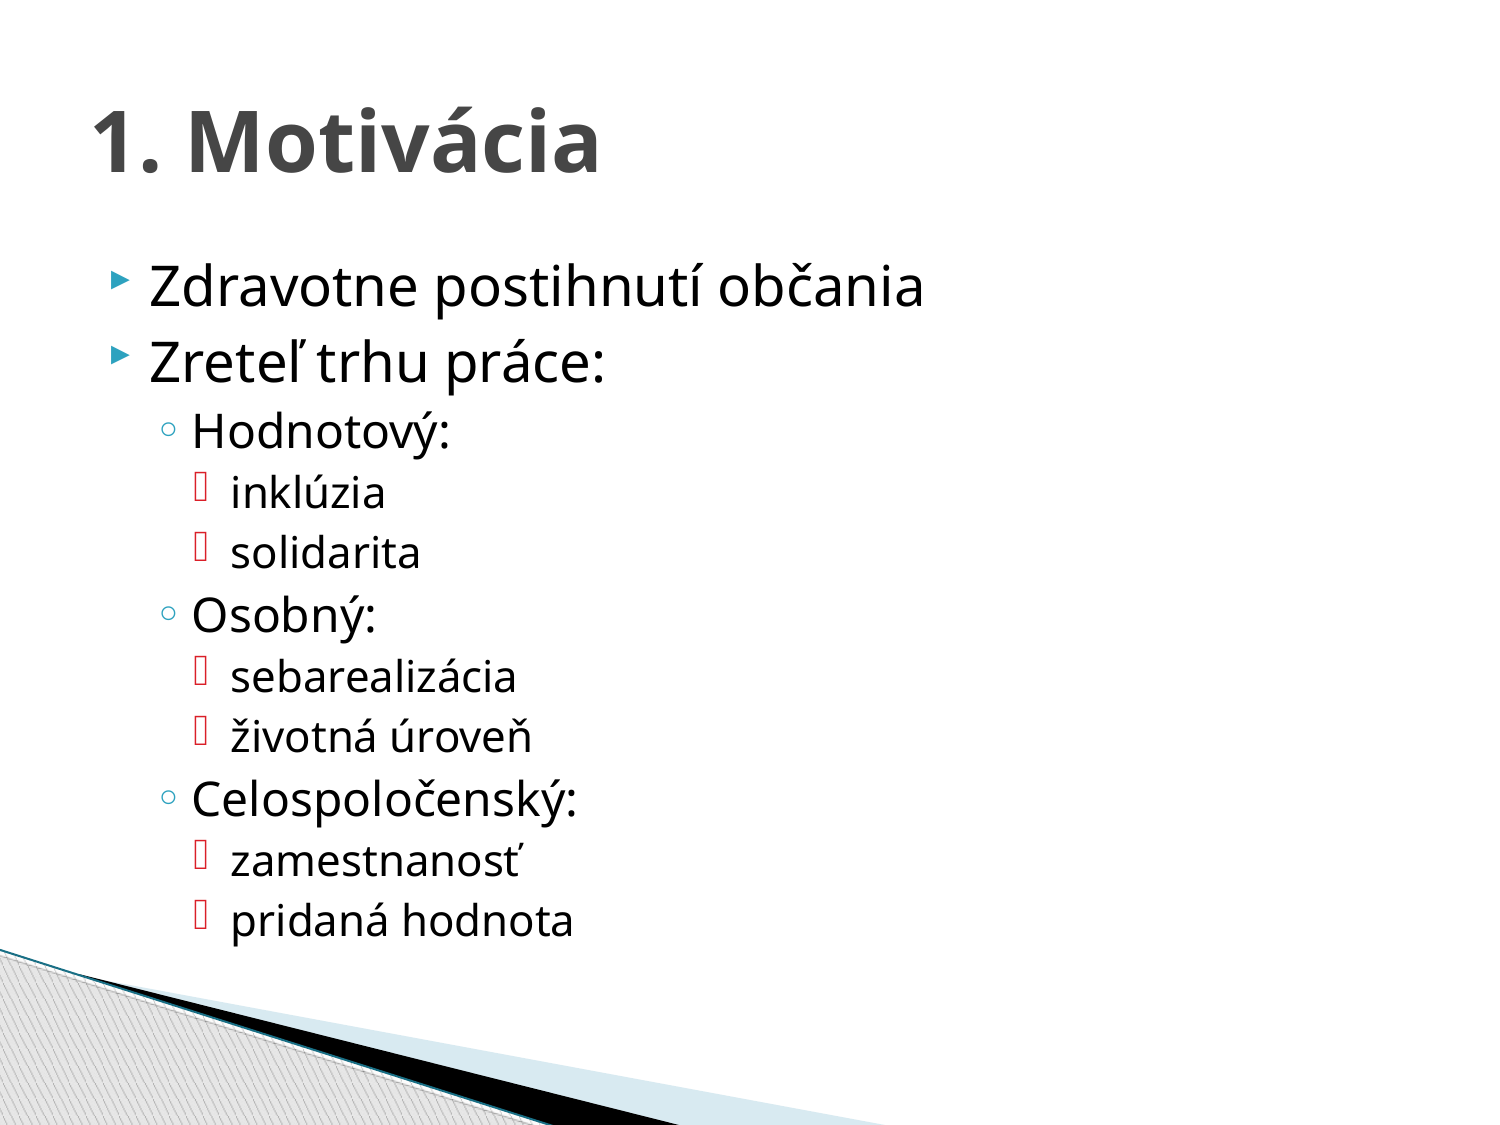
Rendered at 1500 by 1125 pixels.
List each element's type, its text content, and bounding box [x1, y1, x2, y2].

title 1. Motivácia [75, 45, 1425, 233]
list Zdravotne postihnutí občania Zreteľ trhu práce: Hodnotový: inklúzia solidarita Osobný: sebarealizácia životná úroveň Celospoločenský: zamestnanosť pridaná hodnota [75, 243, 1425, 986]
